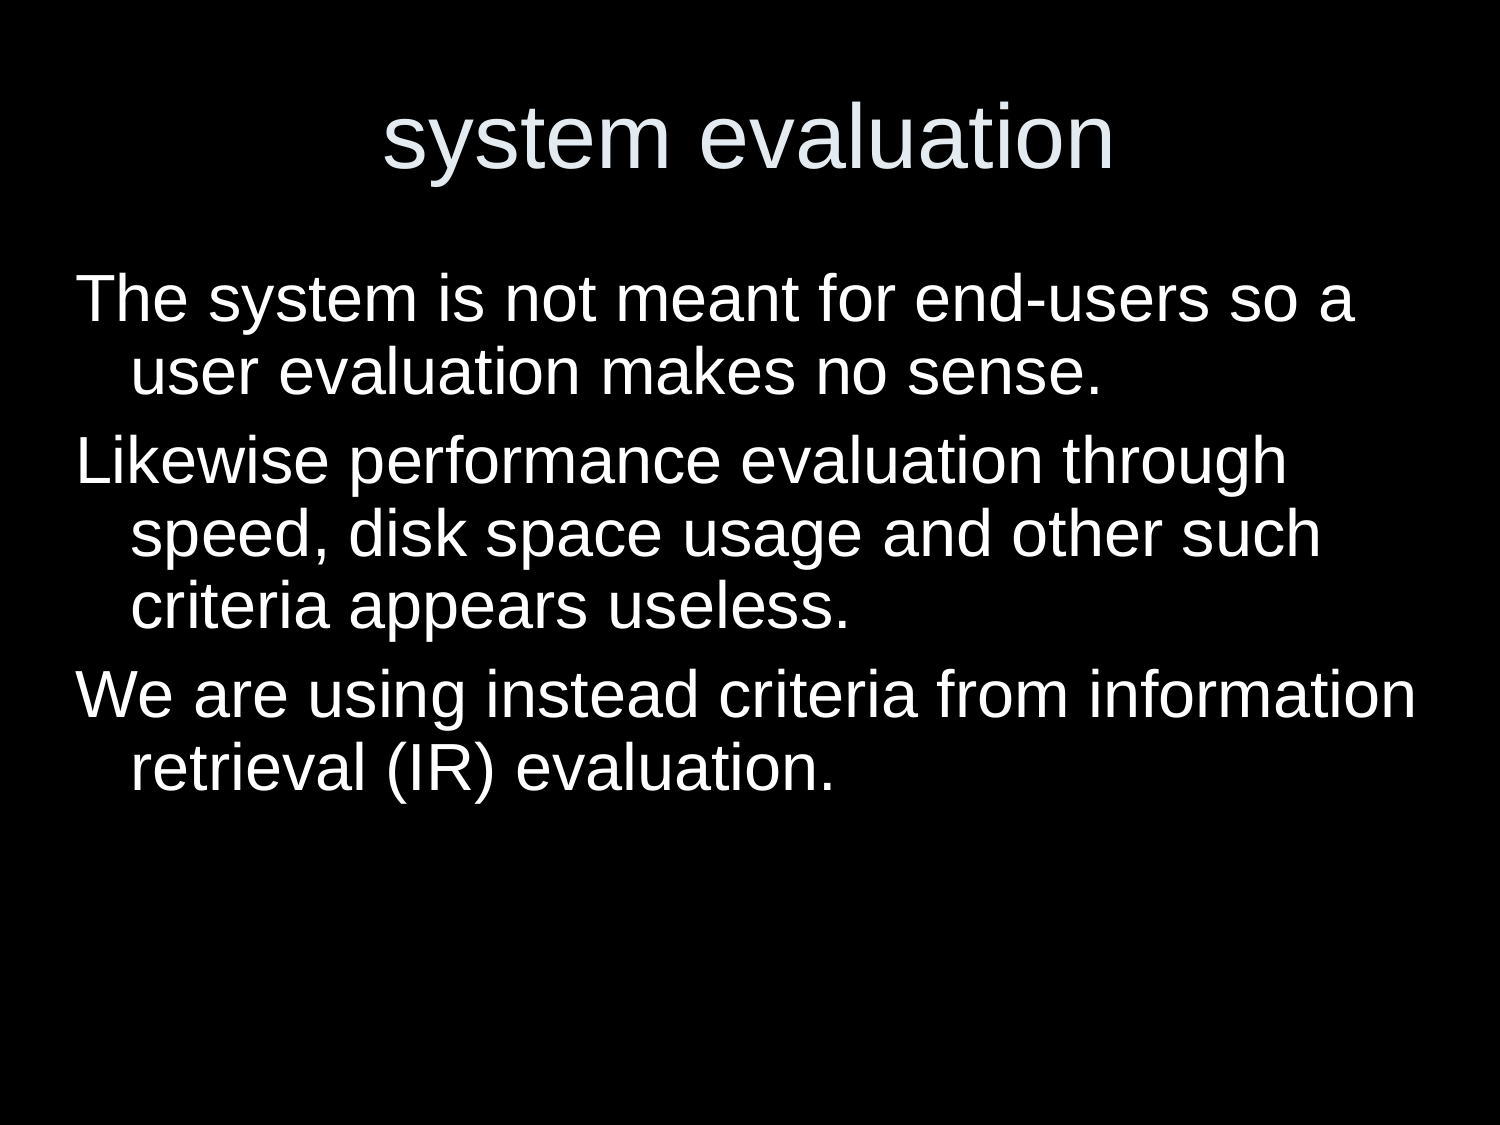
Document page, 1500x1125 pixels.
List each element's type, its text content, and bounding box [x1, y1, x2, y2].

title system evaluation [75, 28, 1426, 250]
list The system is not meant for end-users so a user evaluation makes no sense. Likewise performance evaluation through speed, disk space usage and other such criteria appears useless. We are using instead criteria from information retrieval (IR) evaluation. [75, 262, 1426, 991]
